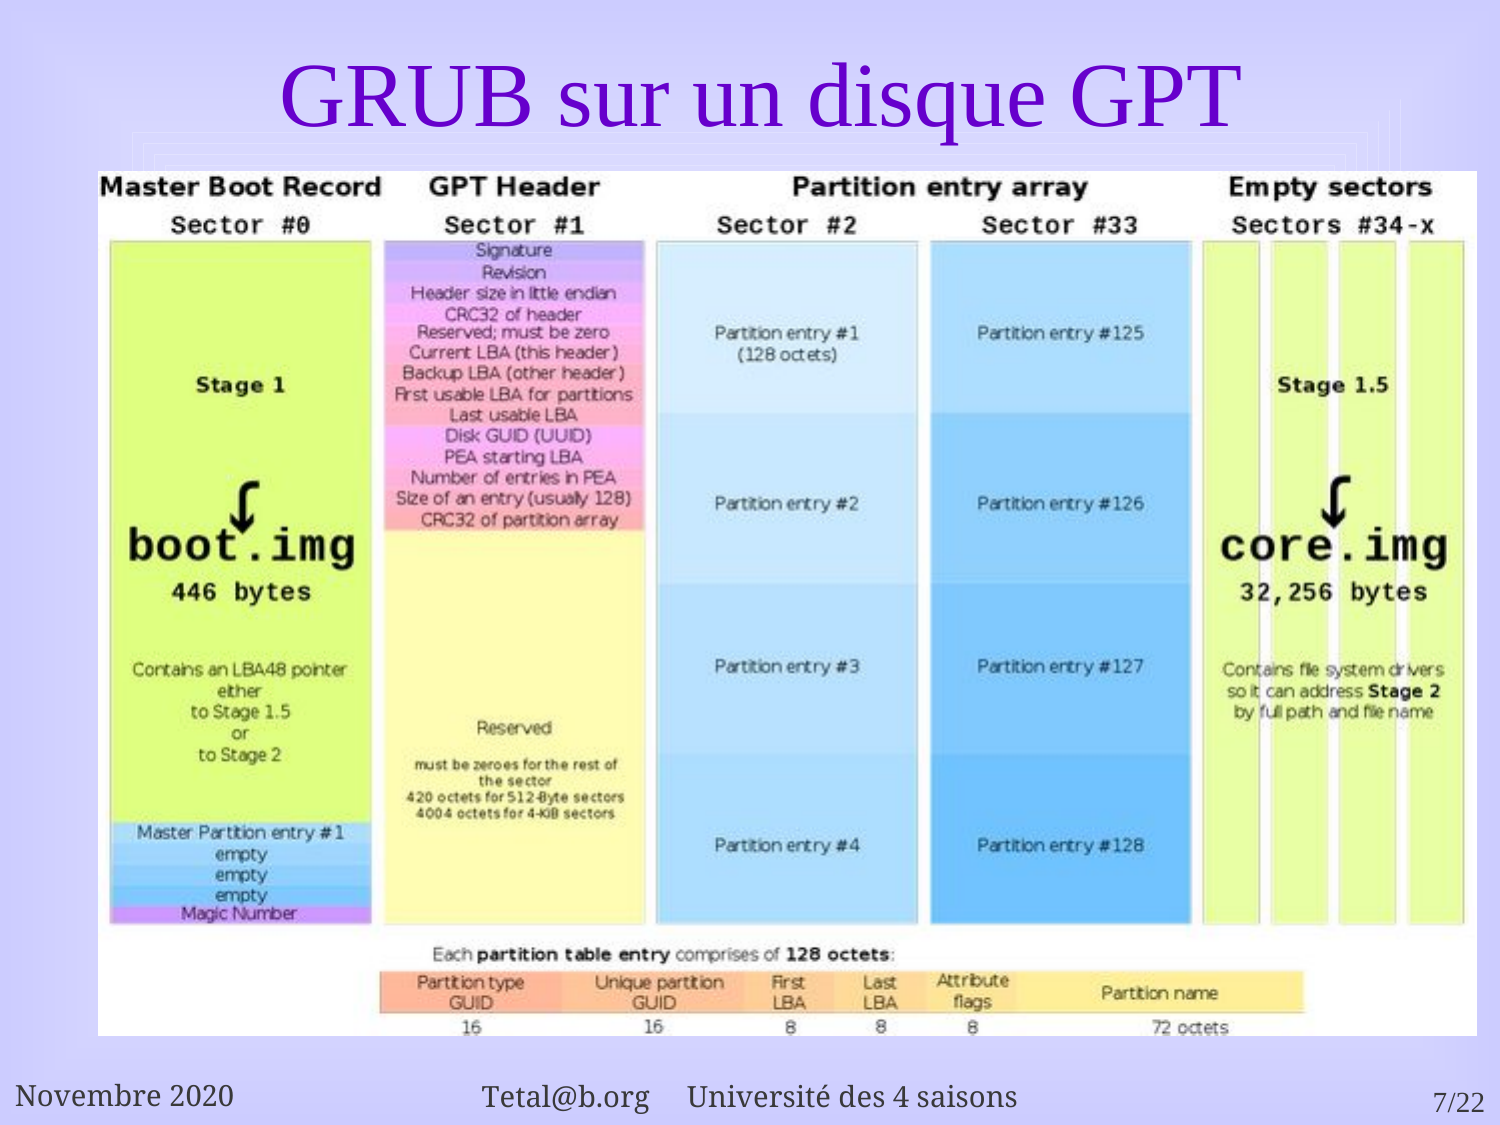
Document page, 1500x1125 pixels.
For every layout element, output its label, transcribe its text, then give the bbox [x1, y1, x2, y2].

title GRUB sur un disque GPT [94, 2, 1430, 178]
picture [98, 171, 1477, 1036]
